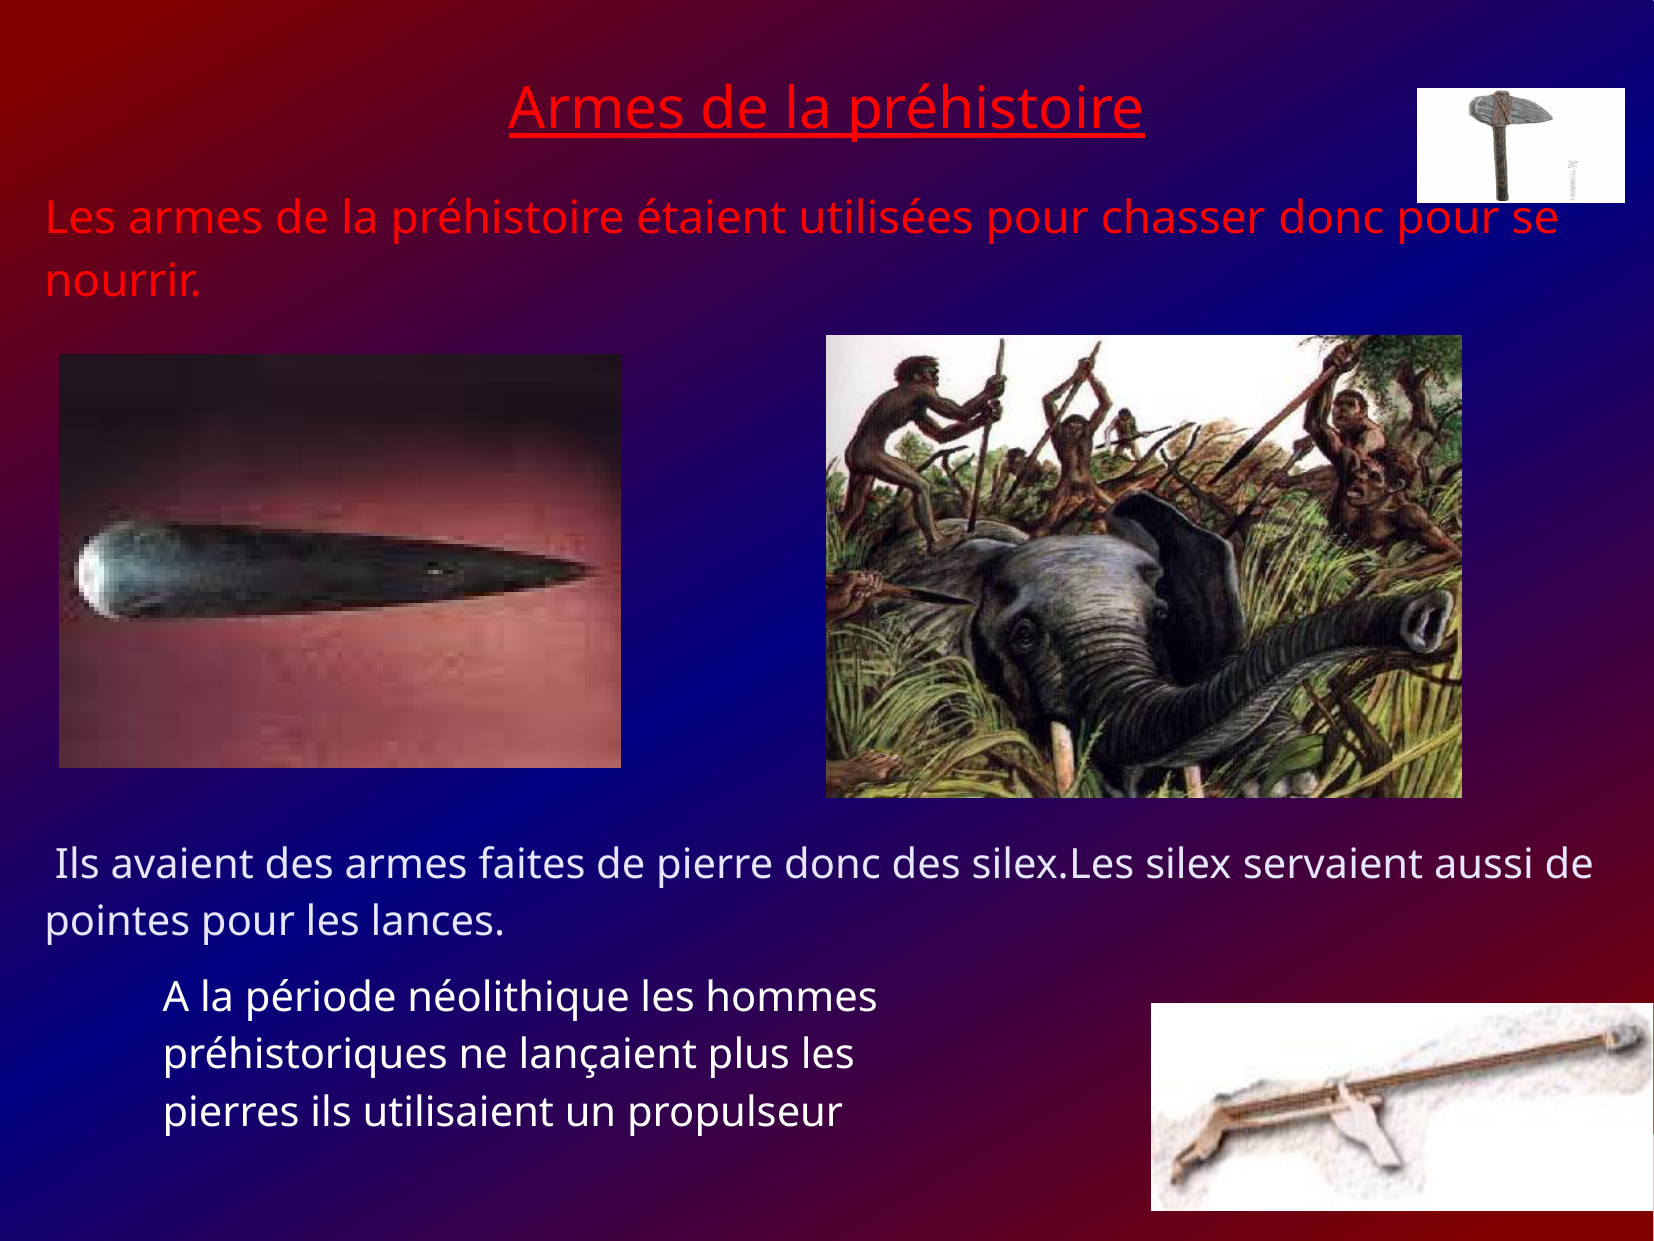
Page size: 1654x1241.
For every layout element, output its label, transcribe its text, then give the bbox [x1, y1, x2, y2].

picture [59, 354, 621, 768]
text_box Armes de la préhistoire [236, 59, 1418, 156]
text_box Les armes de la préhistoire étaient utilisées pour chasser donc pour se nourrir. [29, 177, 1595, 321]
picture [1417, 88, 1625, 203]
text_box A la période néolithique les hommes préhistoriques ne lançaient plus les pierres ils utilisaient un propulseur [147, 959, 975, 1211]
text_box Ils avaient des armes faites de pierre donc des silex.Les silex servaient aussi de pointes pour les lances. [29, 826, 1625, 960]
picture [1151, 1003, 1654, 1211]
picture [826, 335, 1462, 798]
